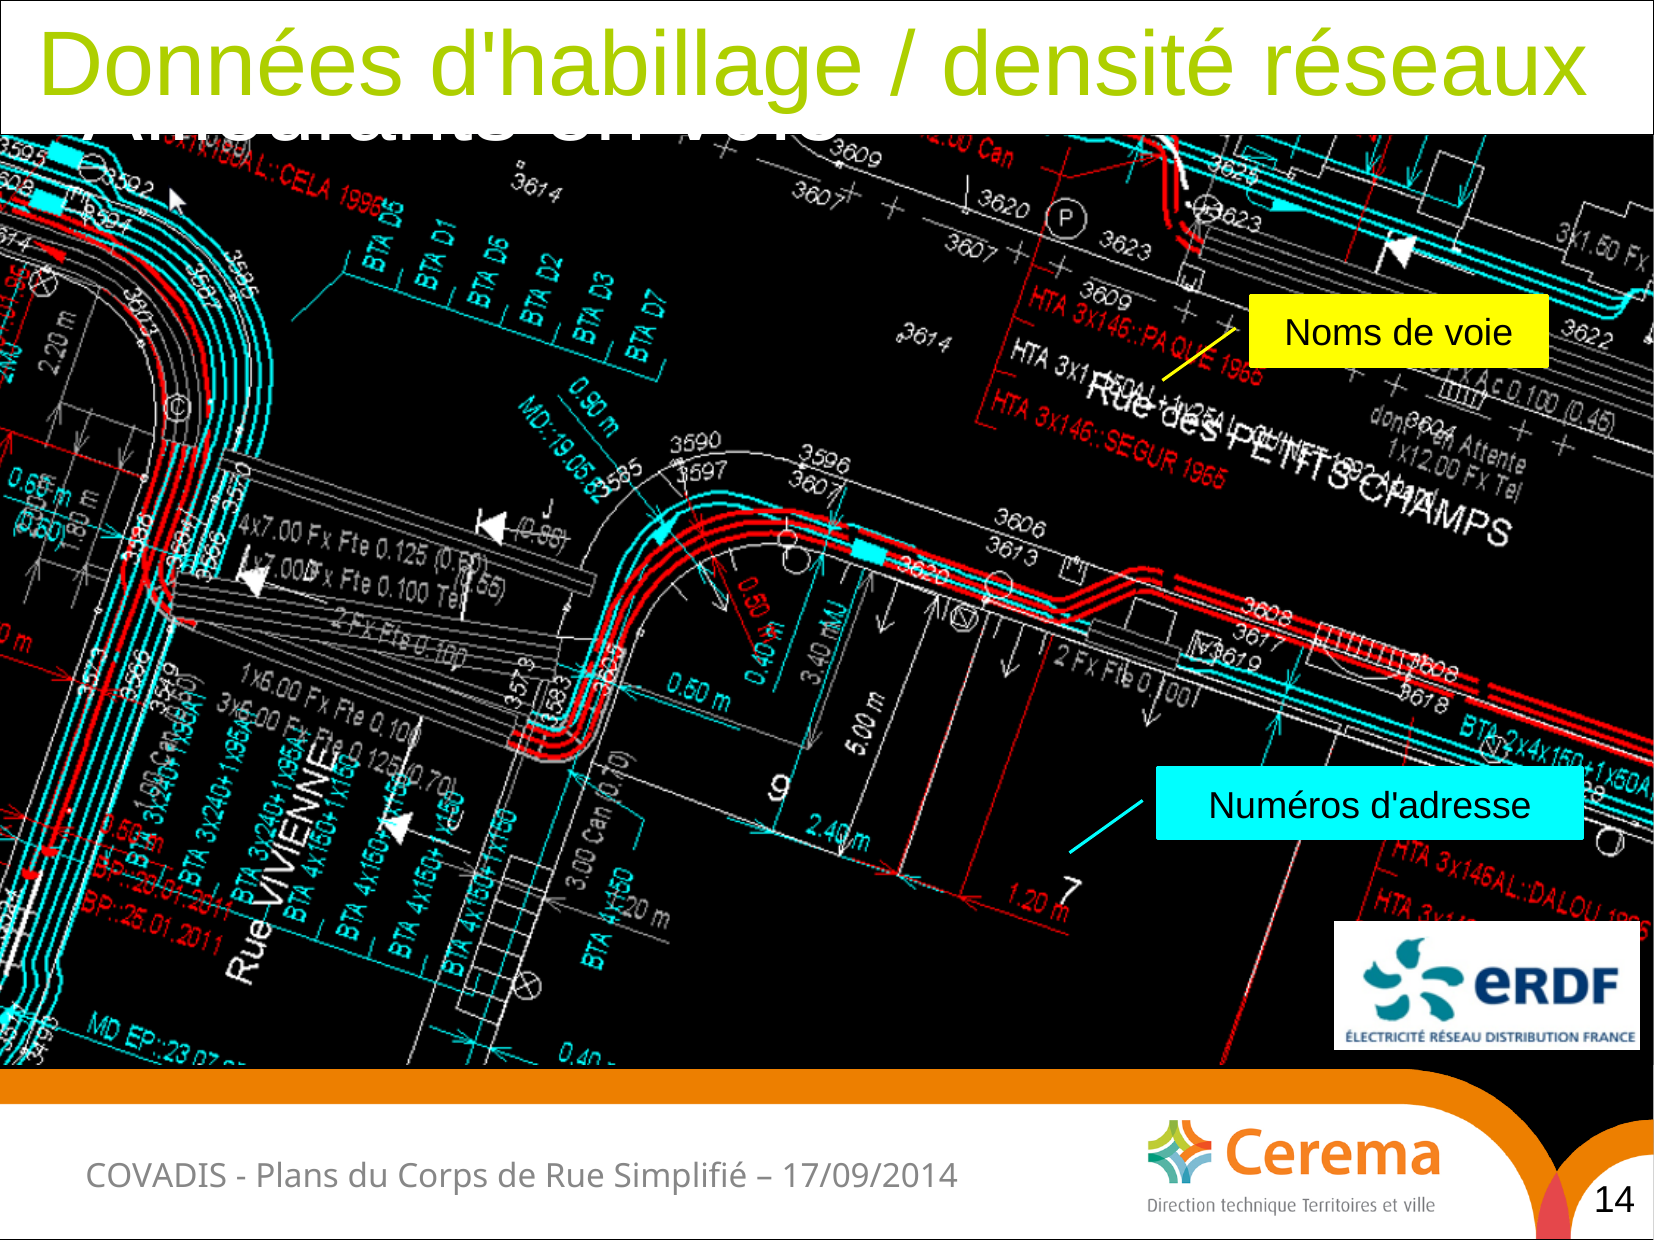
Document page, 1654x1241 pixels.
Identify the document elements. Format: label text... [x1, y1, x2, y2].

title Affleurants en v0.5 [82, 135, 1571, 213]
text_box <numéro> [1575, 1167, 1654, 1239]
text_box Numéros d'adresse [1157, 768, 1583, 839]
picture [0, 1069, 1654, 1239]
picture [0, 135, 1654, 1065]
text_box COVADIS - Plans du Corps de Rue Simplifié – 17/09/2014 [70, 1146, 1087, 1241]
title Données d'habillage / densité réseaux [0, 0, 1654, 135]
text_box Noms de voie [1250, 295, 1547, 366]
